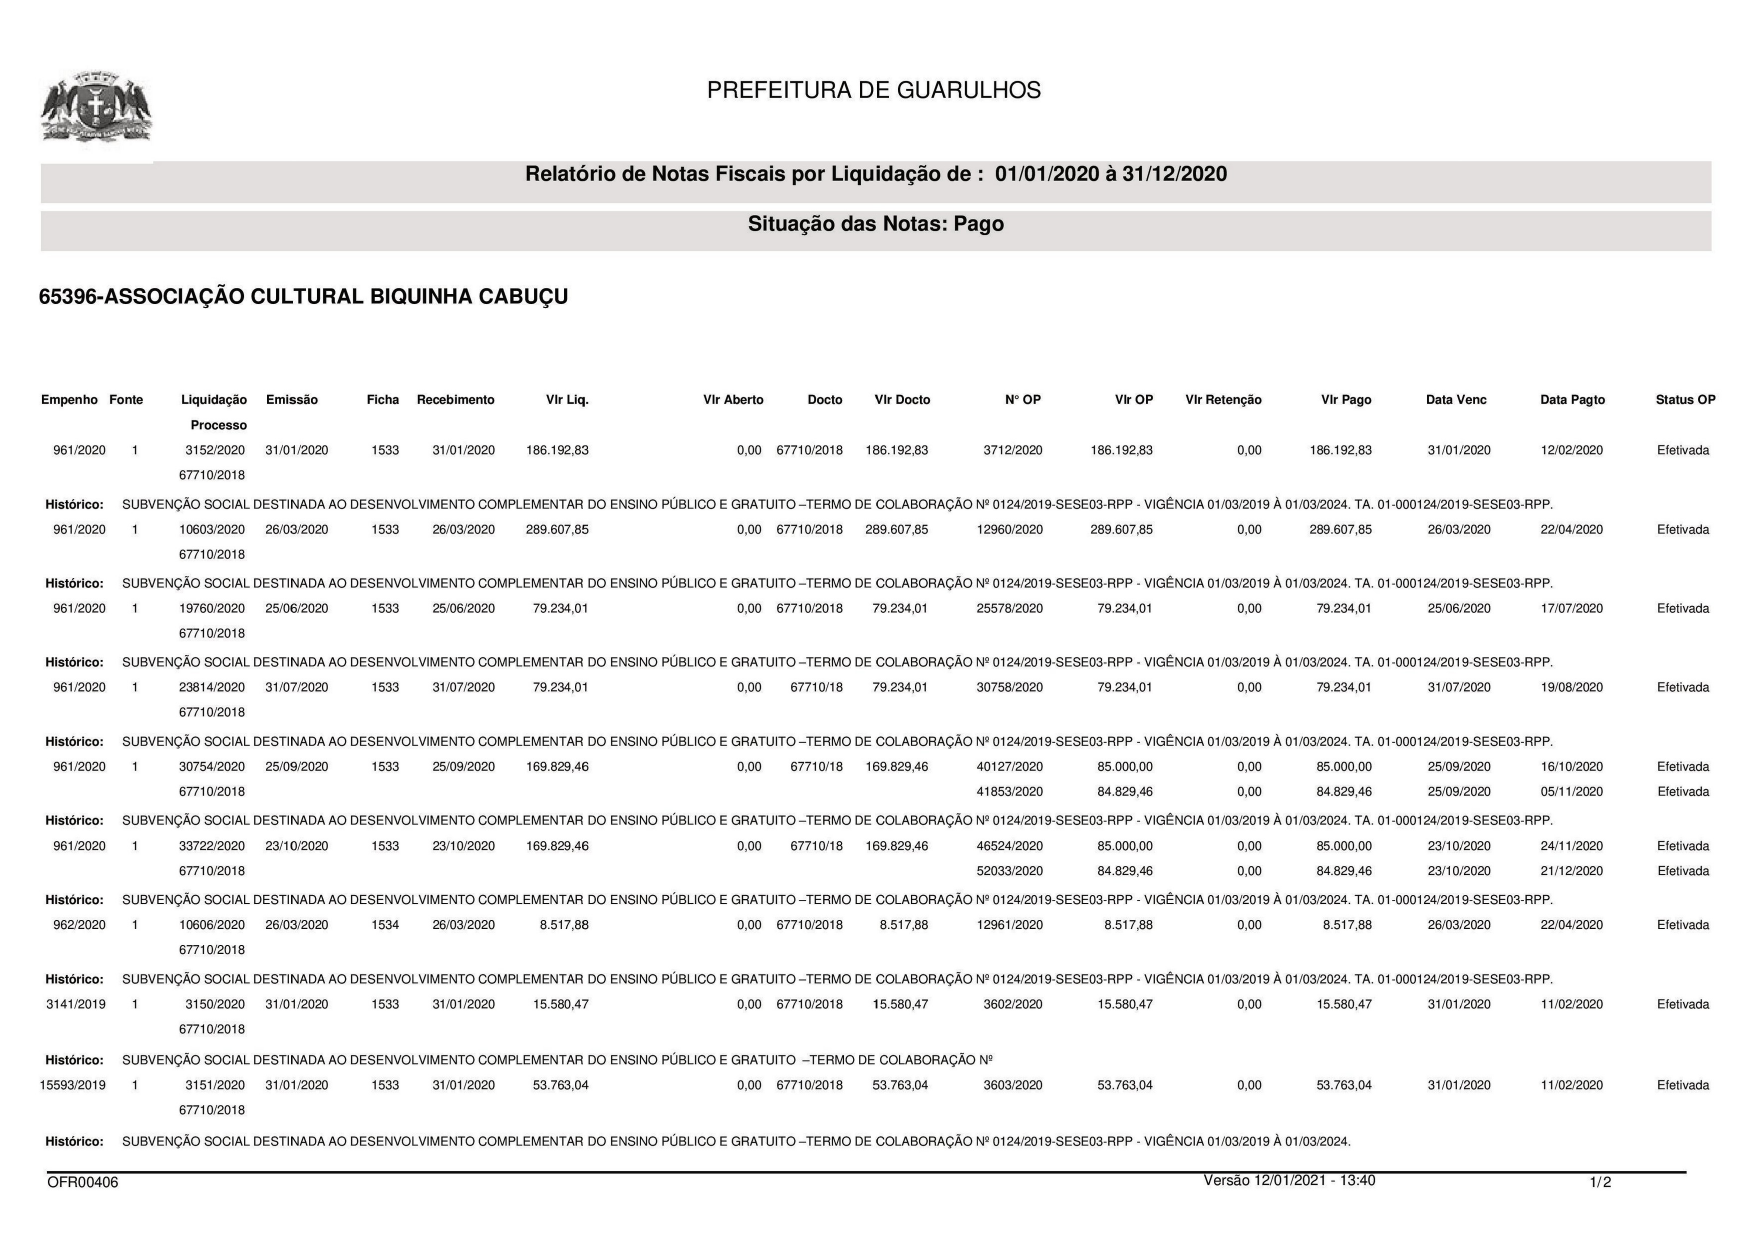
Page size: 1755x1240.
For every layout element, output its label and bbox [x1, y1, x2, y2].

text_box [0, 2, 1752, 1240]
